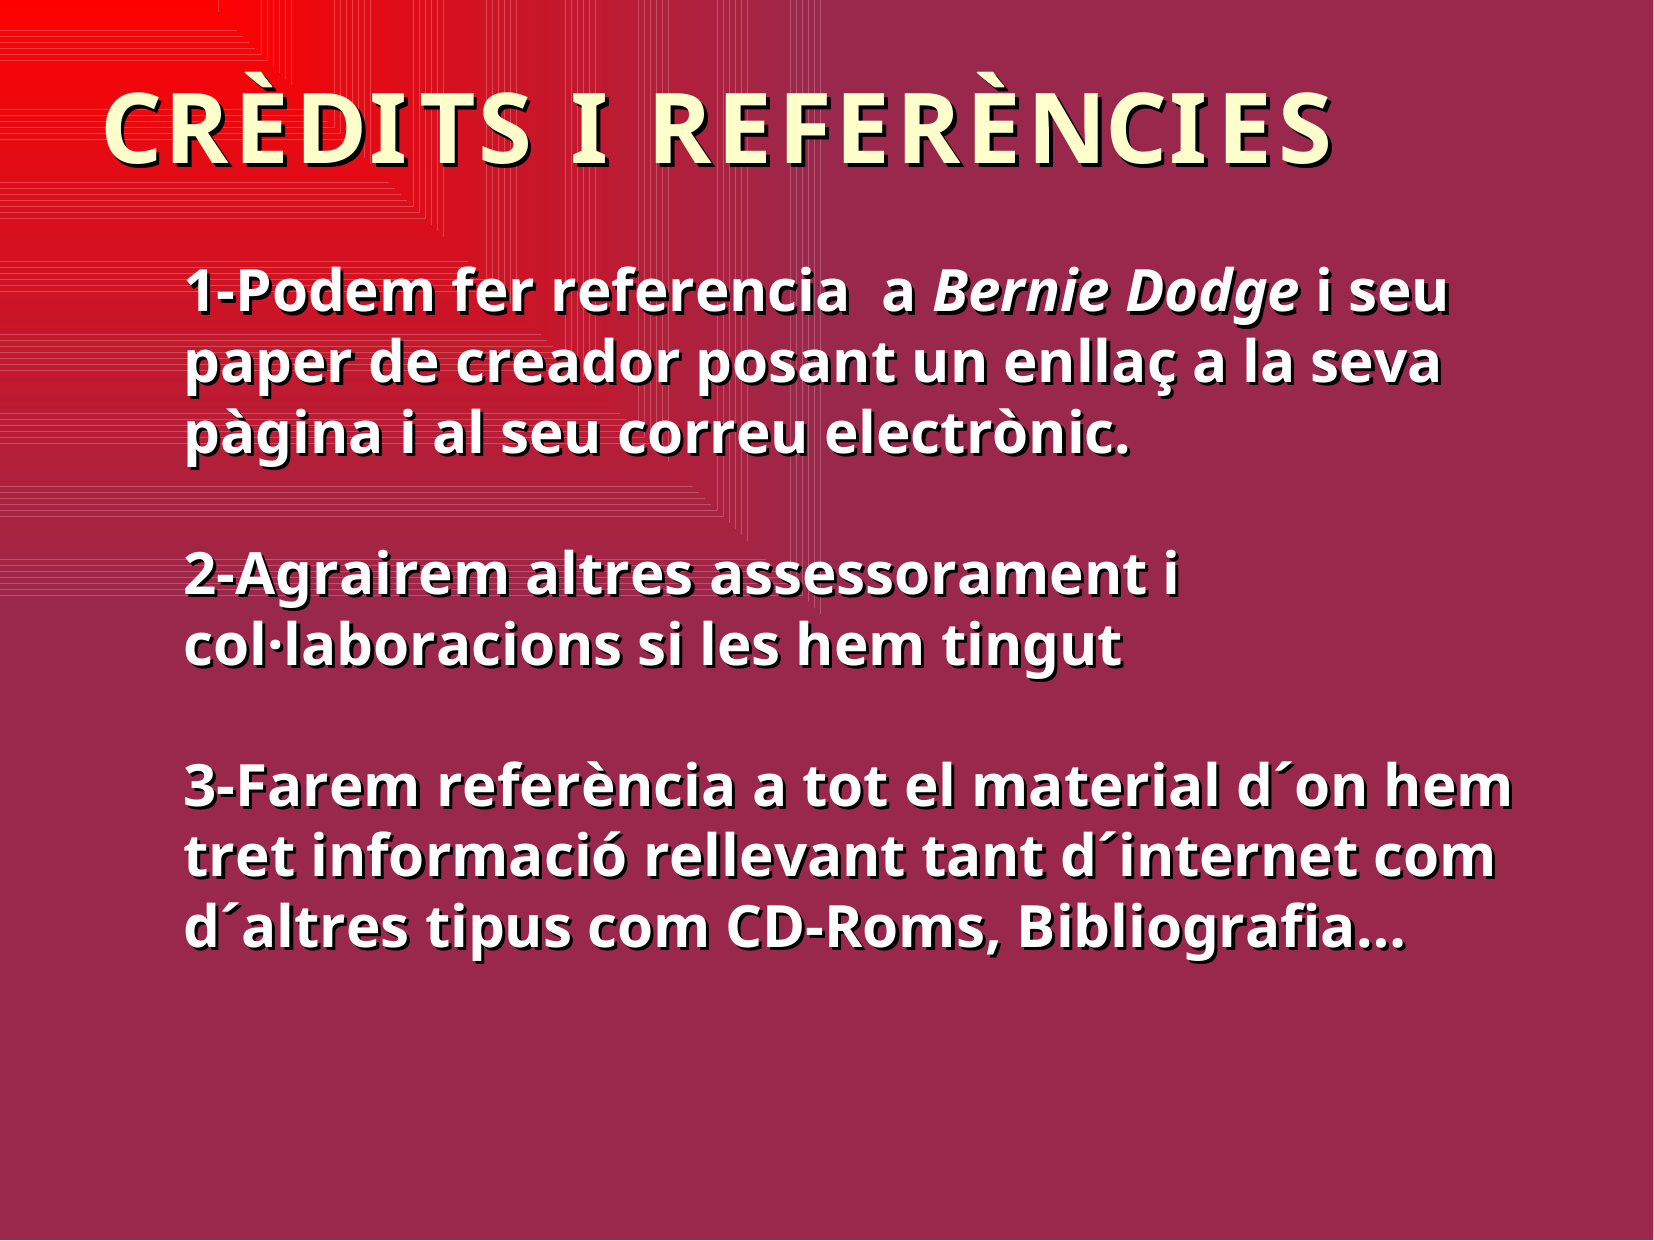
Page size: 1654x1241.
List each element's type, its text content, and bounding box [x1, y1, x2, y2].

picture [83, 57, 1369, 196]
text_box 1-Podem fer referencia a Bernie Dodge i seu paper de creador posant un enllaç a la seva pàgina i al seu correu electrònic. 2-Agrairem altres assessorament i col·laboracions si les hem tingut 3-Farem referència a tot el material d´on hem tret informació rellevant tant d´internet com d´altres tipus com CD-Roms, Bibliografia… [183, 252, 1515, 960]
